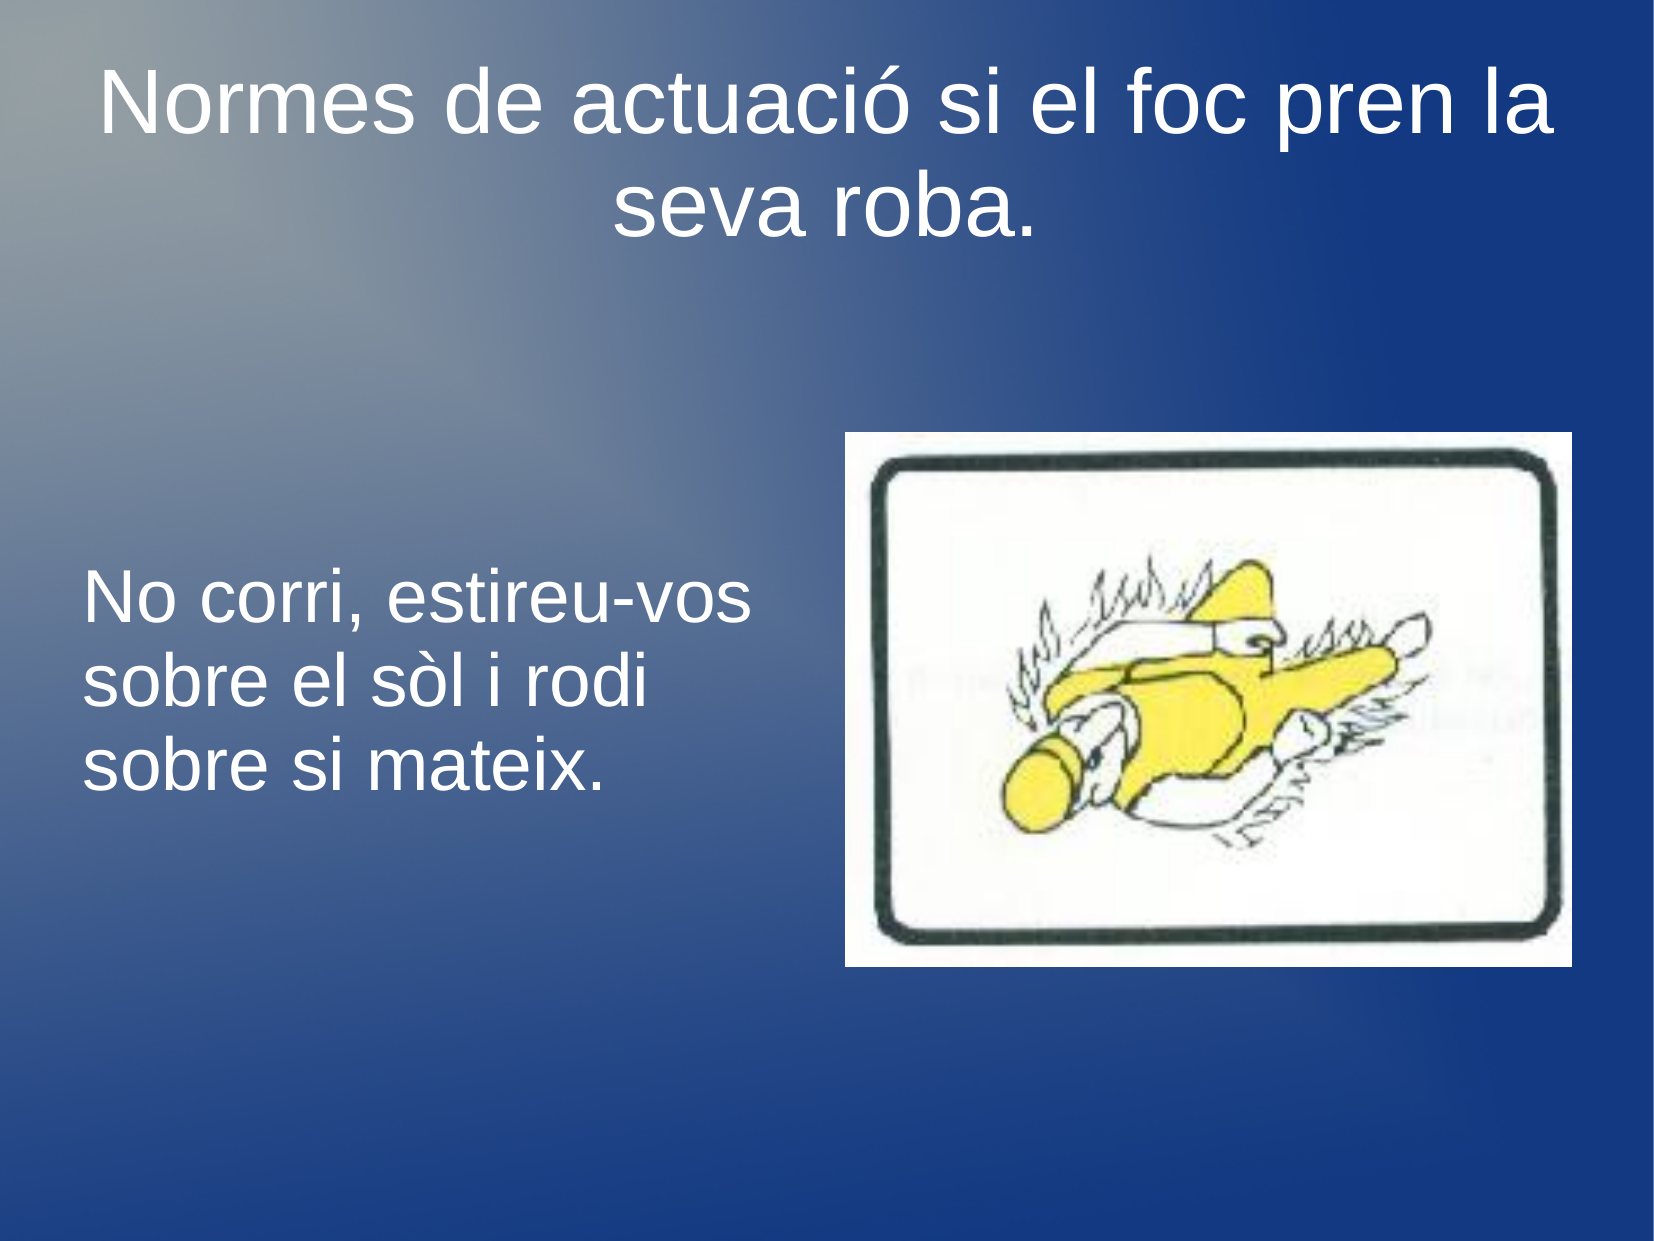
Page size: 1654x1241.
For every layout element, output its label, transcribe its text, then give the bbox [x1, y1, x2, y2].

title Normes de actuació si el foc pren la seva roba. [82, 49, 1571, 257]
picture [0, 0, 1654, 1241]
list No corri, estireu-vos sobre el sòl i rodi sobre si mateix. [82, 290, 809, 1109]
